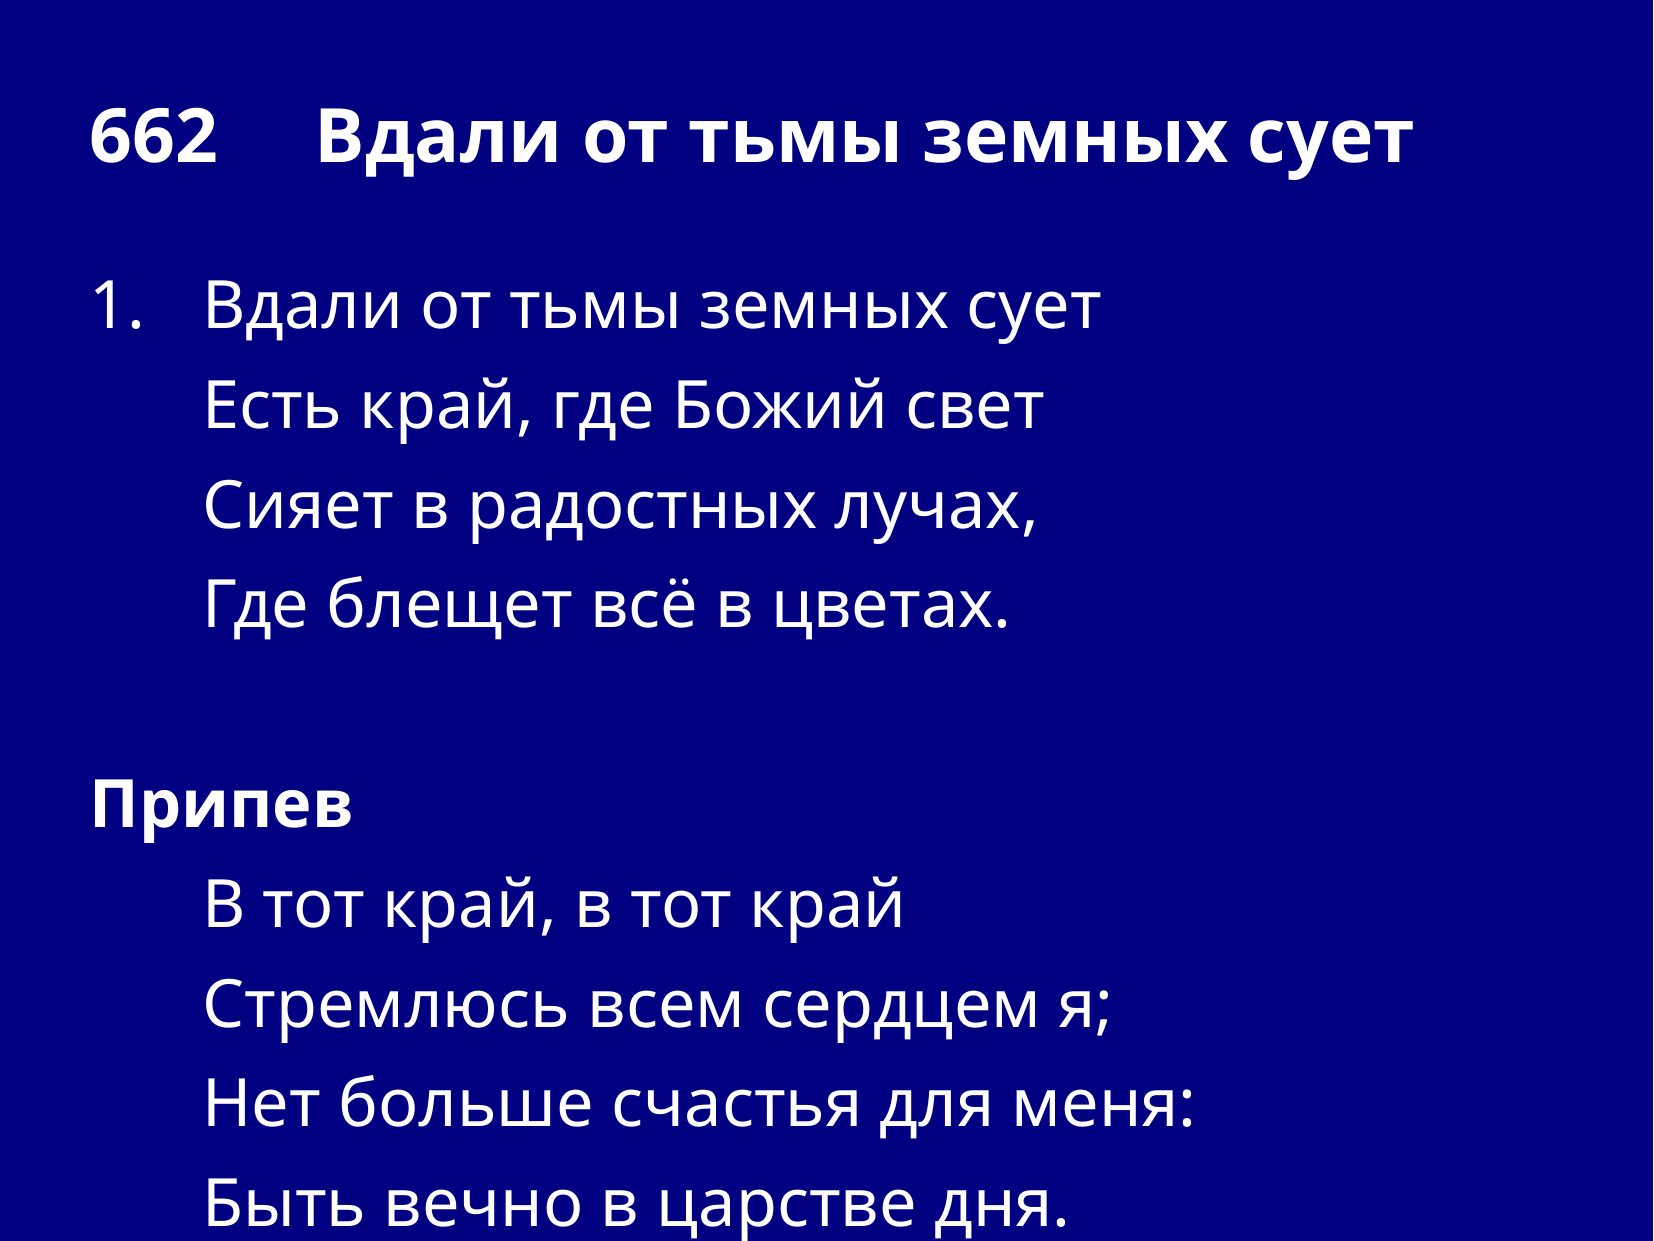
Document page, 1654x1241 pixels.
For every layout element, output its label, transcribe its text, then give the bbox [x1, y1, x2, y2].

text_box 1. Вдали от тьмы земных сует Есть край, где Божий свет Сияет в радостных лучах, Где блещет всё в цветах. Припев В тот край, в тот край Стремлюсь всем сердцем я; Нет больше счастья для меня: Быть вечно в царстве дня. [75, 188, 1576, 1163]
text_box 662 Вдали от тьмы земных сует [75, 75, 1576, 188]
